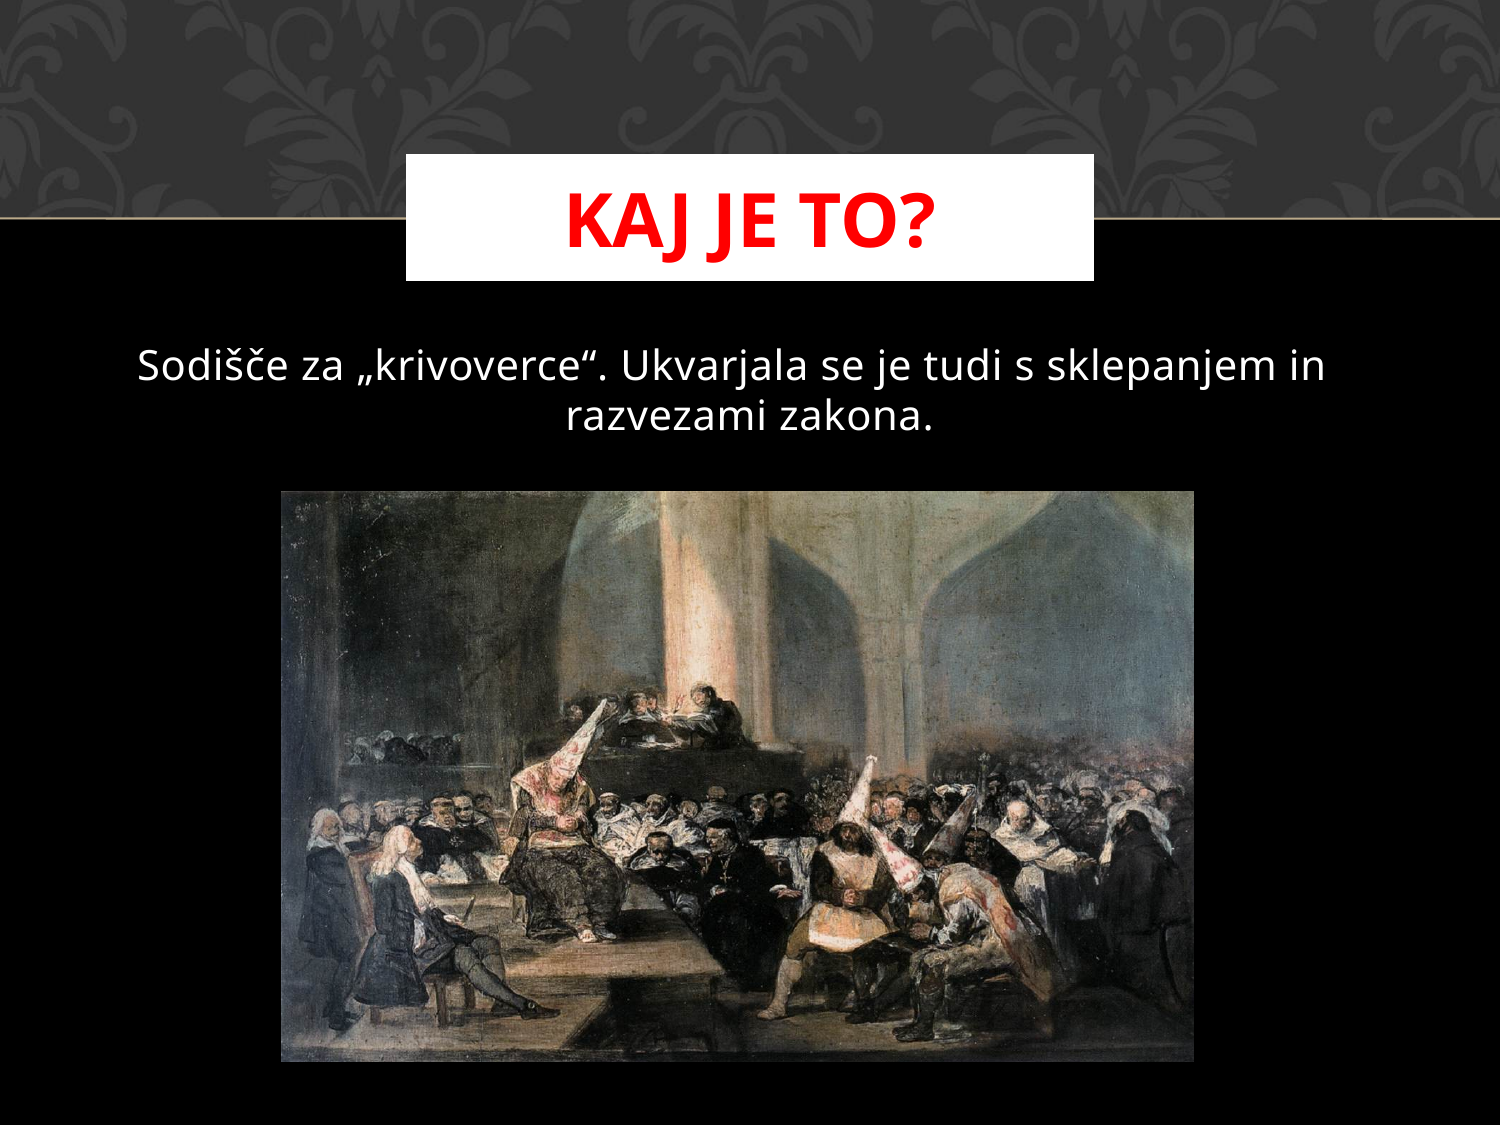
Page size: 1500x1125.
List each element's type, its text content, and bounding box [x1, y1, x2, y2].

picture [281, 491, 1194, 1062]
list Sodišče za „krivoverce“. Ukvarjala se je tudi s sklepanjem in razvezami zakona. [75, 331, 1425, 1000]
title KAJ JE TO? [412, 159, 1088, 275]
picture [0, 0, 1500, 217]
